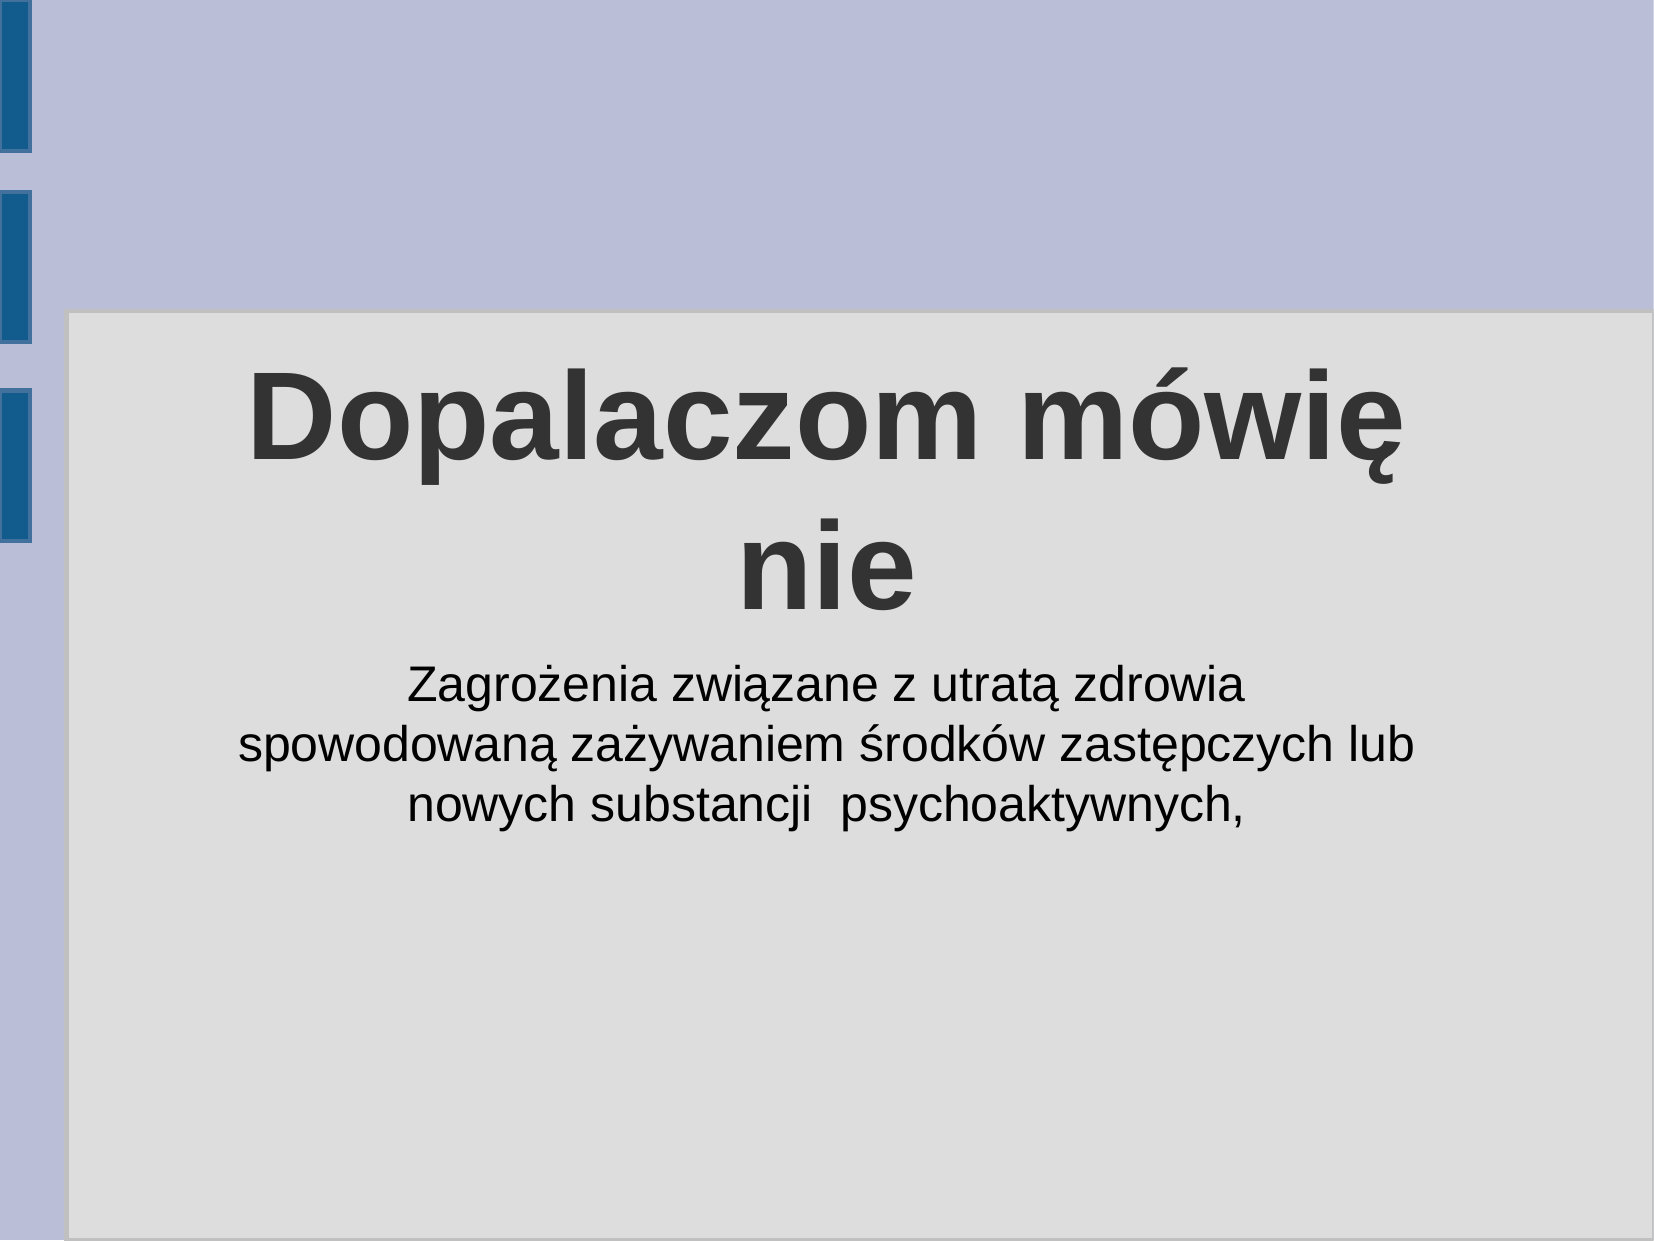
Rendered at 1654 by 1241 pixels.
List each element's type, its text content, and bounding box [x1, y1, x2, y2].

subtitle Zagrożenia związane z utratą zdrowia spowodowaną zażywaniem środków zastępczych lub nowych substancji psychoaktywnych, [206, 651, 1447, 951]
title Dopalaczom mówię nie [206, 202, 1447, 635]
